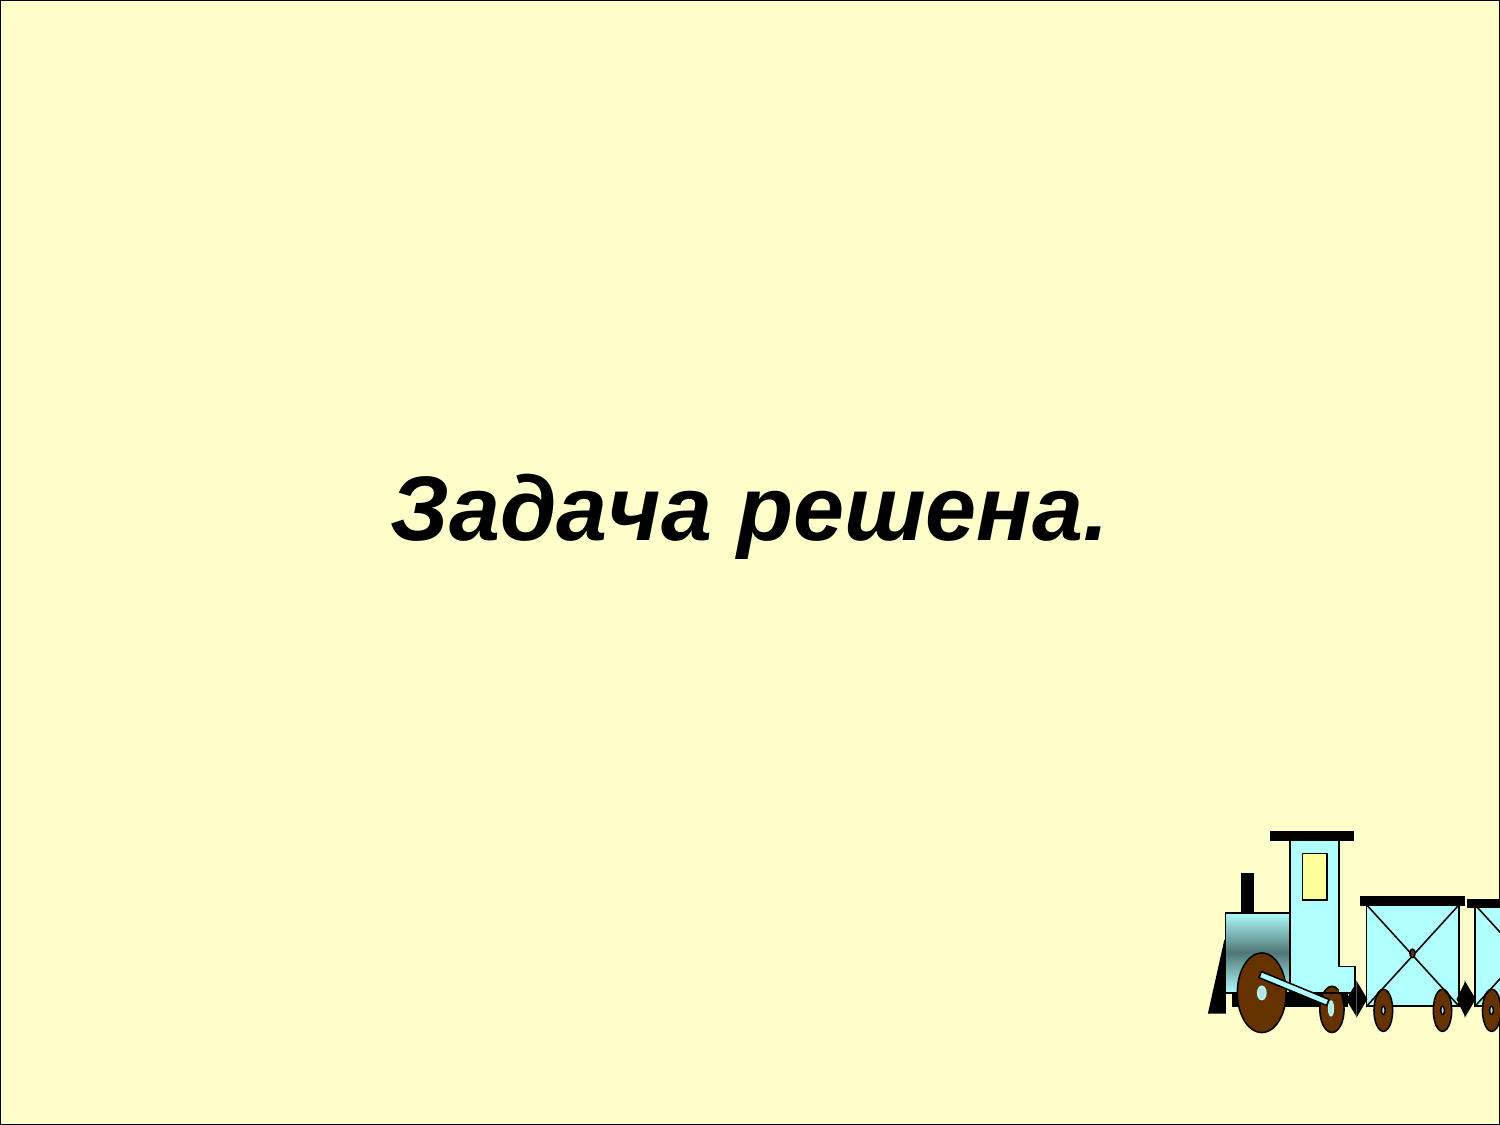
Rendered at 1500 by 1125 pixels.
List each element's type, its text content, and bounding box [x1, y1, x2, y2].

title Задача решена. [75, 410, 1426, 598]
text_box [0, 0, 1500, 1125]
